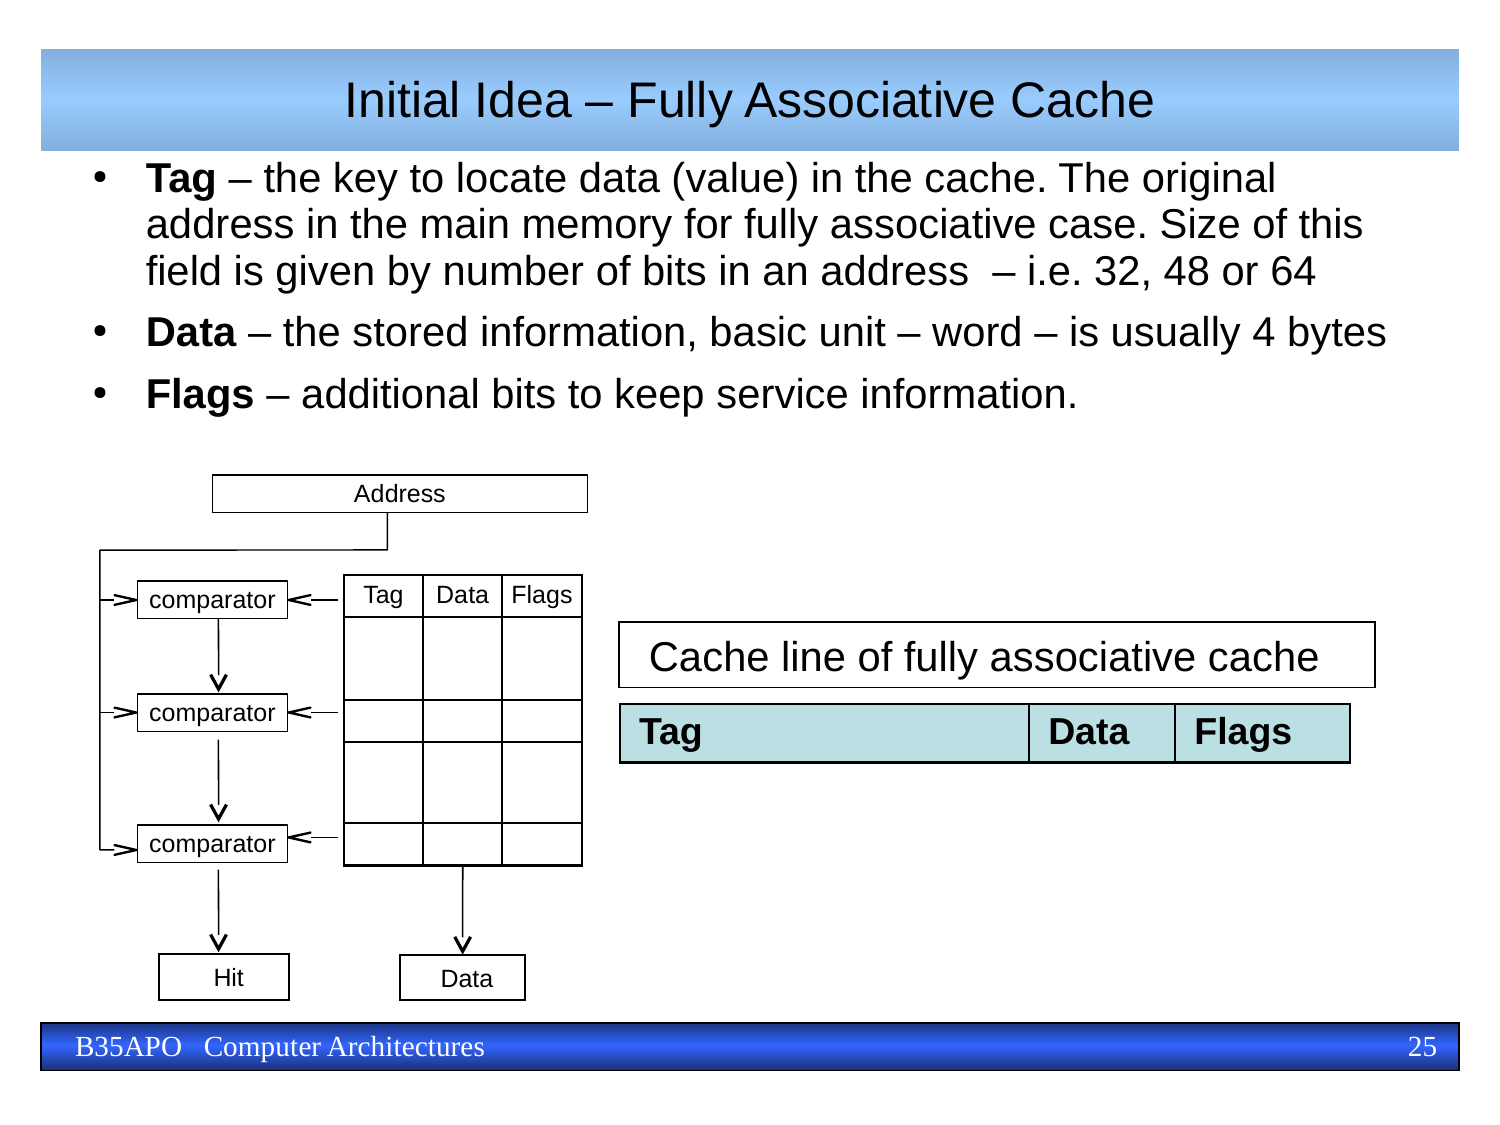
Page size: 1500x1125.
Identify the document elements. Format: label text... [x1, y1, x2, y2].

table_cell [424, 824, 501, 864]
table_header Tag [345, 576, 422, 616]
table_cell [503, 743, 581, 822]
table_cell [345, 618, 422, 699]
table_cell [345, 701, 422, 741]
table_header Data [1030, 705, 1174, 761]
table_cell [503, 618, 581, 699]
table_cell [424, 701, 501, 741]
table_cell [503, 824, 581, 864]
text_box comparator [137, 824, 288, 863]
table_header Flags [503, 576, 581, 616]
text_box Data [400, 954, 526, 1001]
title Initial Idea – Fully Associative Cache [41, 49, 1459, 151]
text_box comparator [137, 694, 288, 732]
table_cell [424, 743, 501, 822]
list Tag – the key to locate data (value) in the cache. The original address in the main memory for fully associative case. Size of this field is given by number of bits in an address – i.e. 32, 48 or 64 Data – the stored information, basic unit – word – is usually 4 bytes Flags – additional bits to keep service information. [75, 154, 1426, 483]
table_cell [345, 743, 422, 822]
table_header Data [424, 576, 501, 616]
text_box Address [212, 474, 588, 513]
text_box comparator [137, 580, 288, 619]
text_box Hit [159, 954, 290, 1000]
table_cell [503, 701, 581, 741]
table_header Flags [1176, 705, 1349, 761]
text_box Cache line of fully associative cache [618, 622, 1376, 688]
table_cell [424, 618, 501, 699]
table_header Tag [621, 705, 1028, 761]
table_cell [345, 824, 422, 864]
